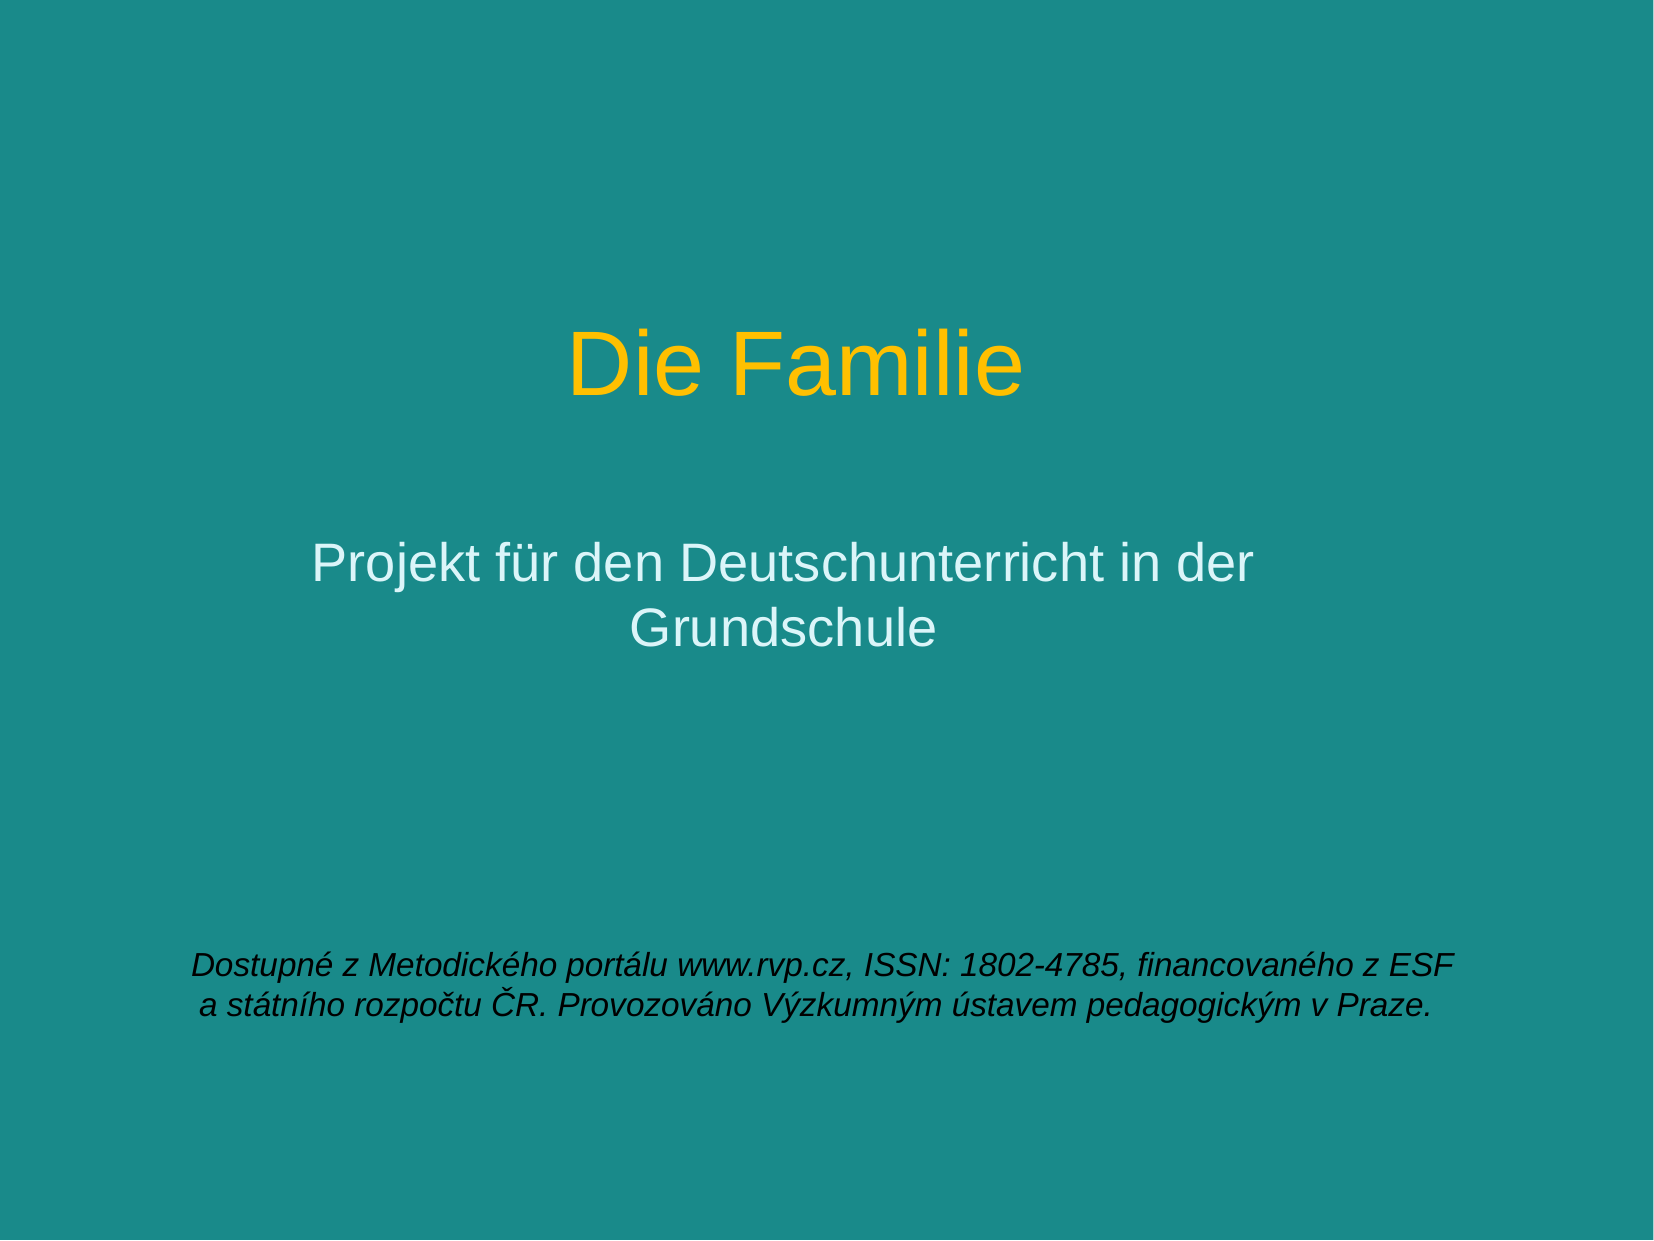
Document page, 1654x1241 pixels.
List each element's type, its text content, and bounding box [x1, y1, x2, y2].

title Die Familie [121, 242, 1472, 484]
text_box Dostupné z Metodického portálu www.rvp.cz, ISSN: 1802-4785, financovaného z ESF a státního rozpočtu ČR. Provozováno Výzkumným ústavem pedagogickým v Praze. [87, 935, 1547, 1031]
text_box Projekt für den Deutschunterricht in der Grundschule [258, 520, 1309, 783]
